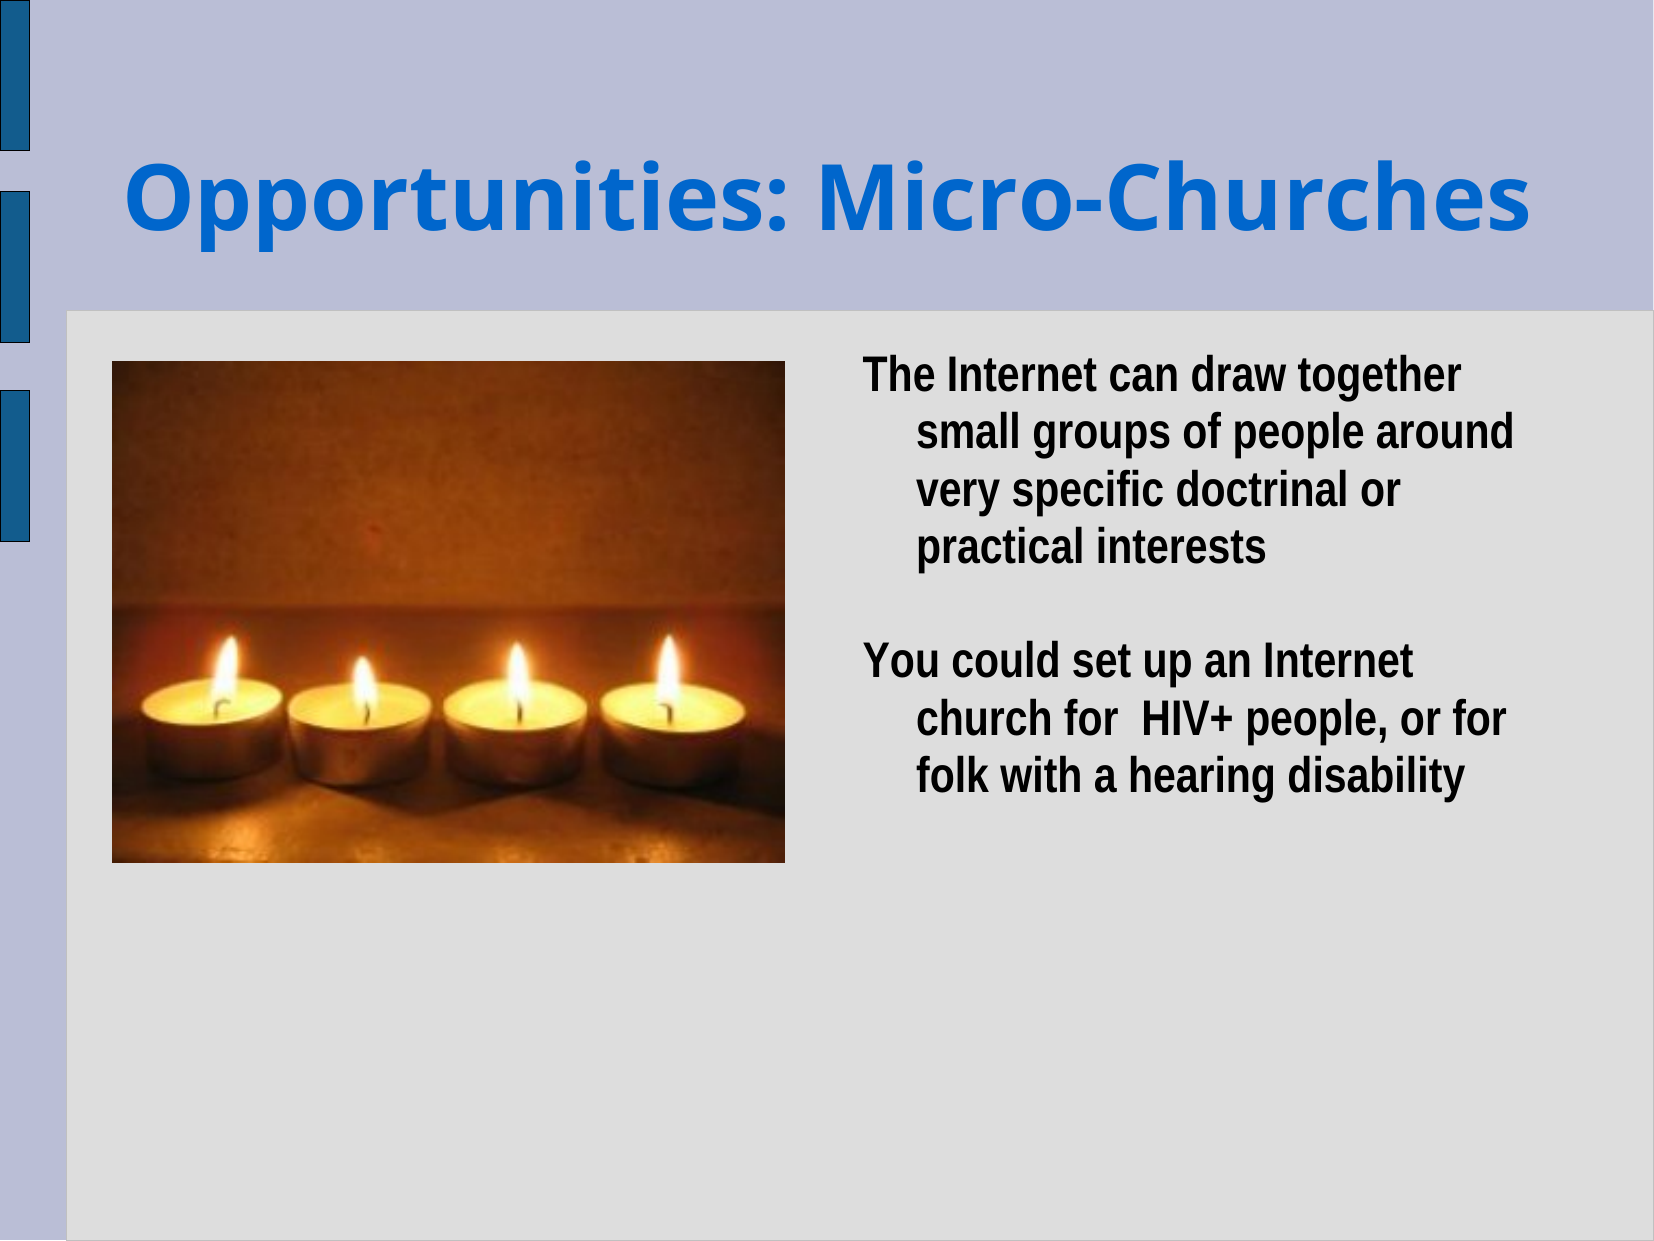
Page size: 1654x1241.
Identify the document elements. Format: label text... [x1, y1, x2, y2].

list The Internet can draw together small groups of people around very specific doctrinal or practical interests You could set up an Internet church for HIV+ people, or for folk with a hearing disability [845, 344, 1535, 1127]
title Opportunities: Micro-Churches [121, 91, 1534, 299]
picture [112, 361, 785, 863]
